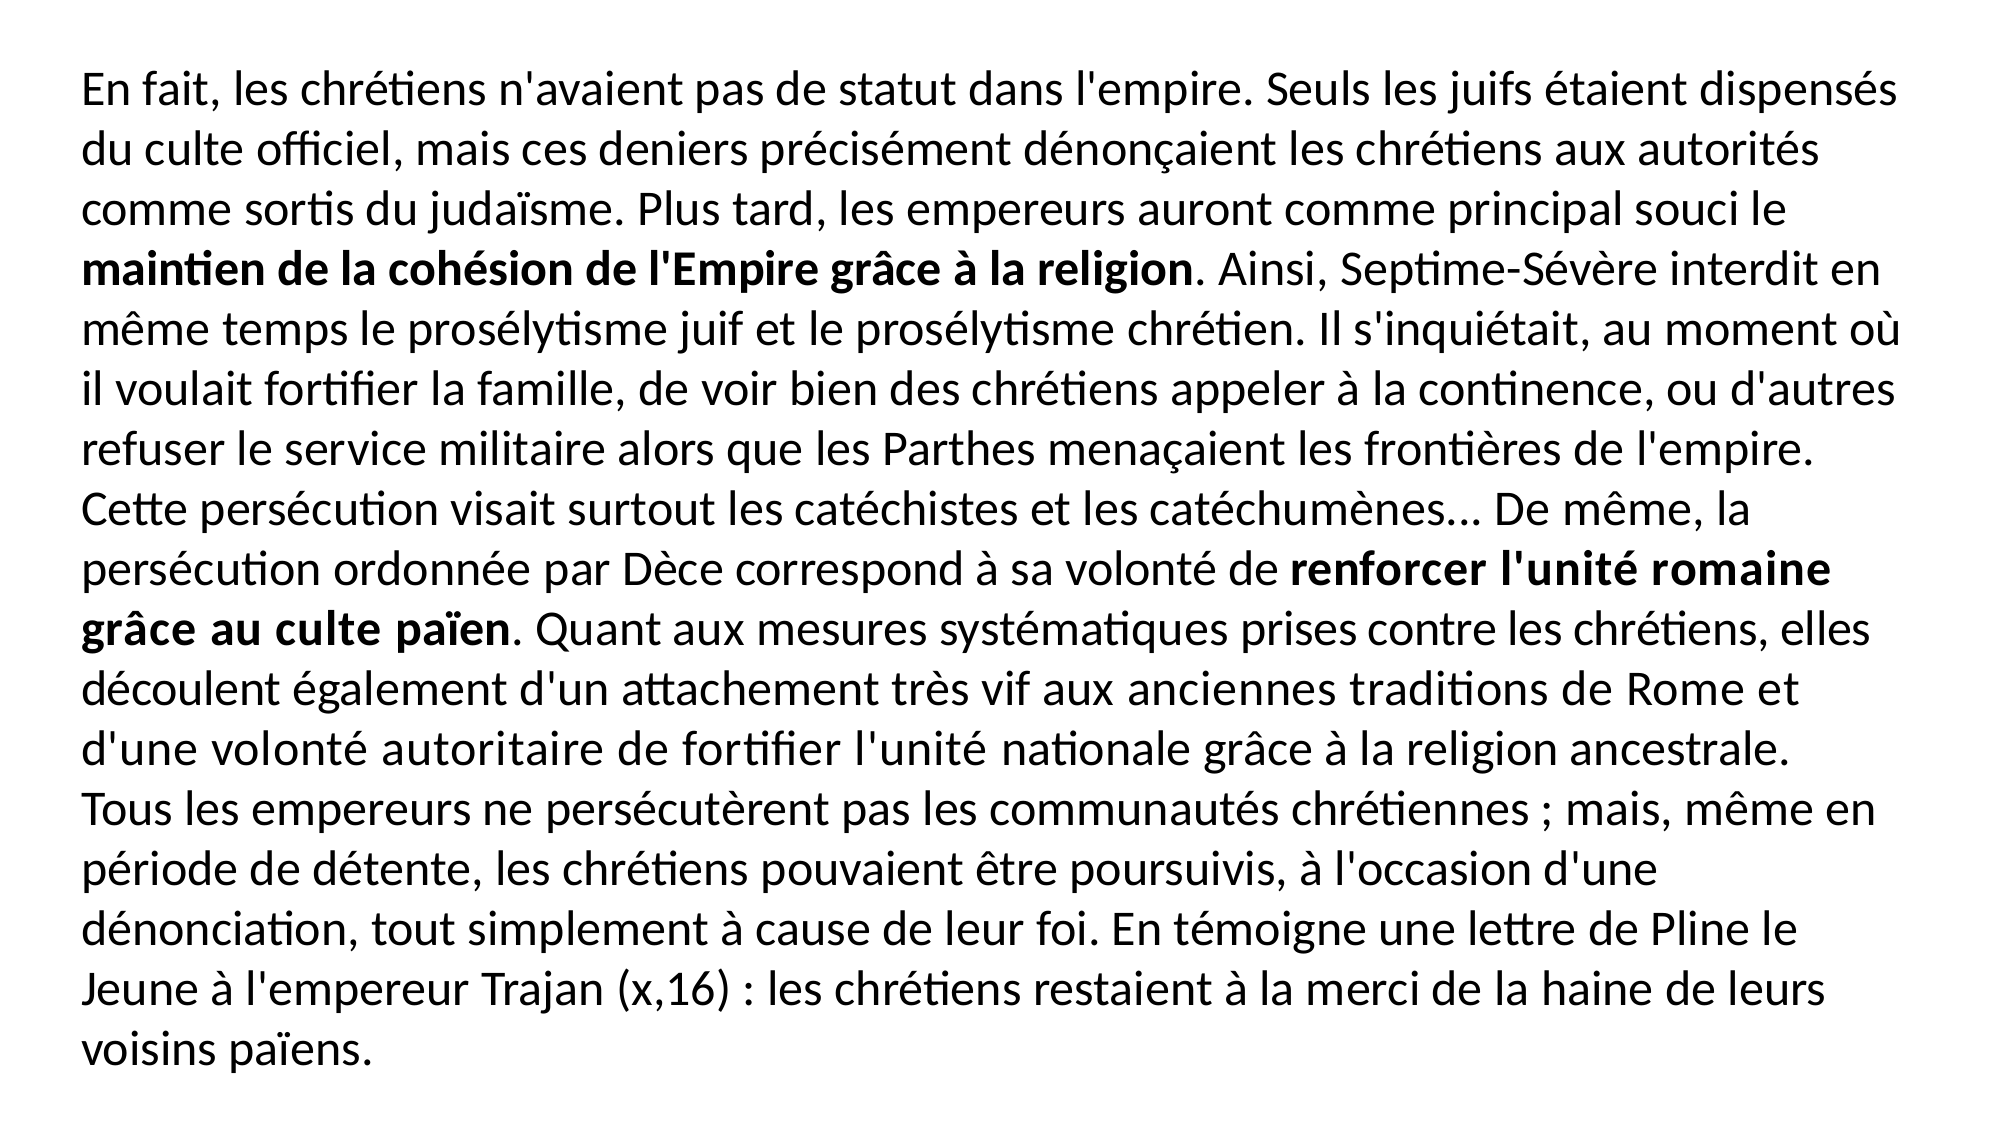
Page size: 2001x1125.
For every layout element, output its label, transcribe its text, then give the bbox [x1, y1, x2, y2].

text_box En fait, les chrétiens n'avaient pas de statut dans l'empire. Seuls les juifs étaient dispensés du culte officiel, mais ces deniers précisément dénonçaient les chrétiens aux autorités comme sortis du judaïsme. Plus tard, les empereurs auront comme principal souci le maintien de la cohésion de l'Empire grâce à la religion. Ainsi, Septime-Sévère interdit en même temps le prosélytisme juif et le prosélytisme chrétien. Il s'inquiétait, au moment où il voulait fortifier la famille, de voir bien des chrétiens appeler à la continence, ou d'autres refuser le service militaire alors que les Parthes menaçaient les frontières de l'empire. Cette persécution visait surtout les catéchistes et les catéchumènes... De même, la persécution ordonnée par Dèce correspond à sa volonté de ren­forcer l'unité romaine grâce au culte païen. Quant aux mesures systématiques prises contre les chrétiens, elles découlent également d'un attachement très vif aux anciennes traditions de Rome et d'une volonté autoritaire de fortifier l'unité nationale grâce à la religion ancestrale. Tous les empereurs ne persécutèrent pas les communautés chrétiennes ; mais, même en période de détente, les chrétiens pouvaient être poursuivis, à l'occasion d'une dénonciation, tout simplement à cause de leur foi. En témoigne une lettre de Pline le Jeune à l'empereur Trajan (x,16) : les chrétiens restaient à la merci de la haine de leurs voisins païens. [66, 48, 1923, 1094]
